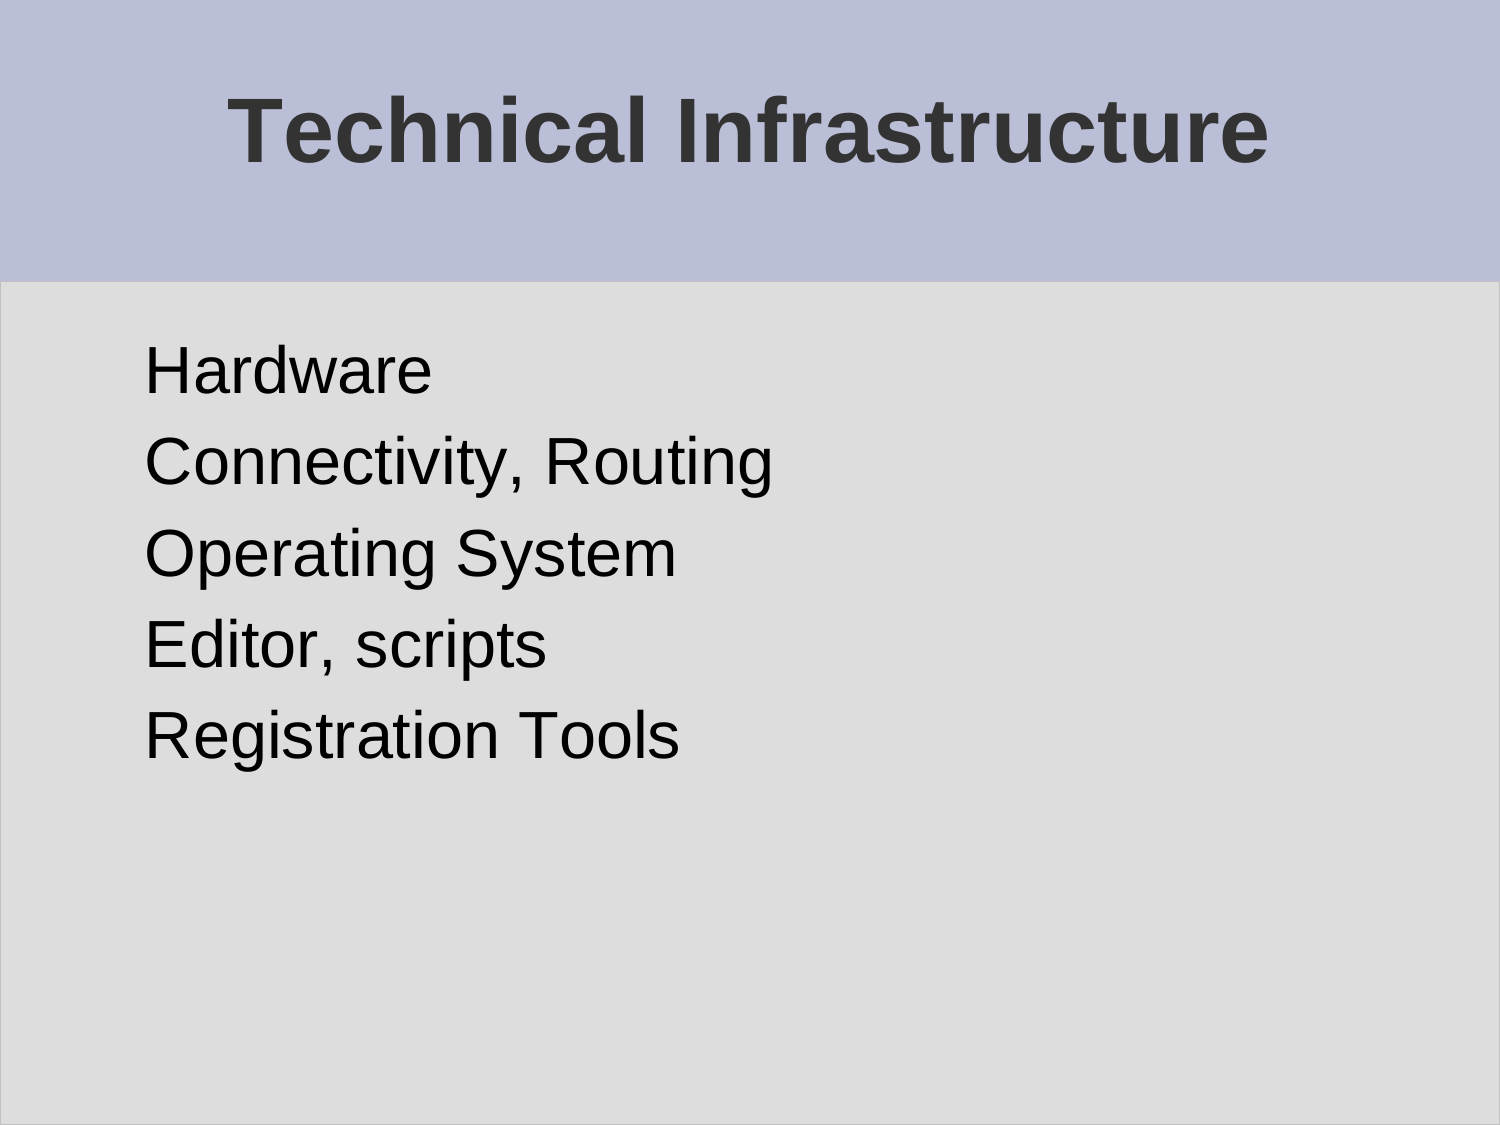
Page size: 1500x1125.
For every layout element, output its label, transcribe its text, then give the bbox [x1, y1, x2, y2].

title Technical Infrastructure [112, 37, 1388, 225]
list Hardware Connectivity, Routing Operating System Editor, scripts Registration Tools [112, 324, 1388, 1001]
